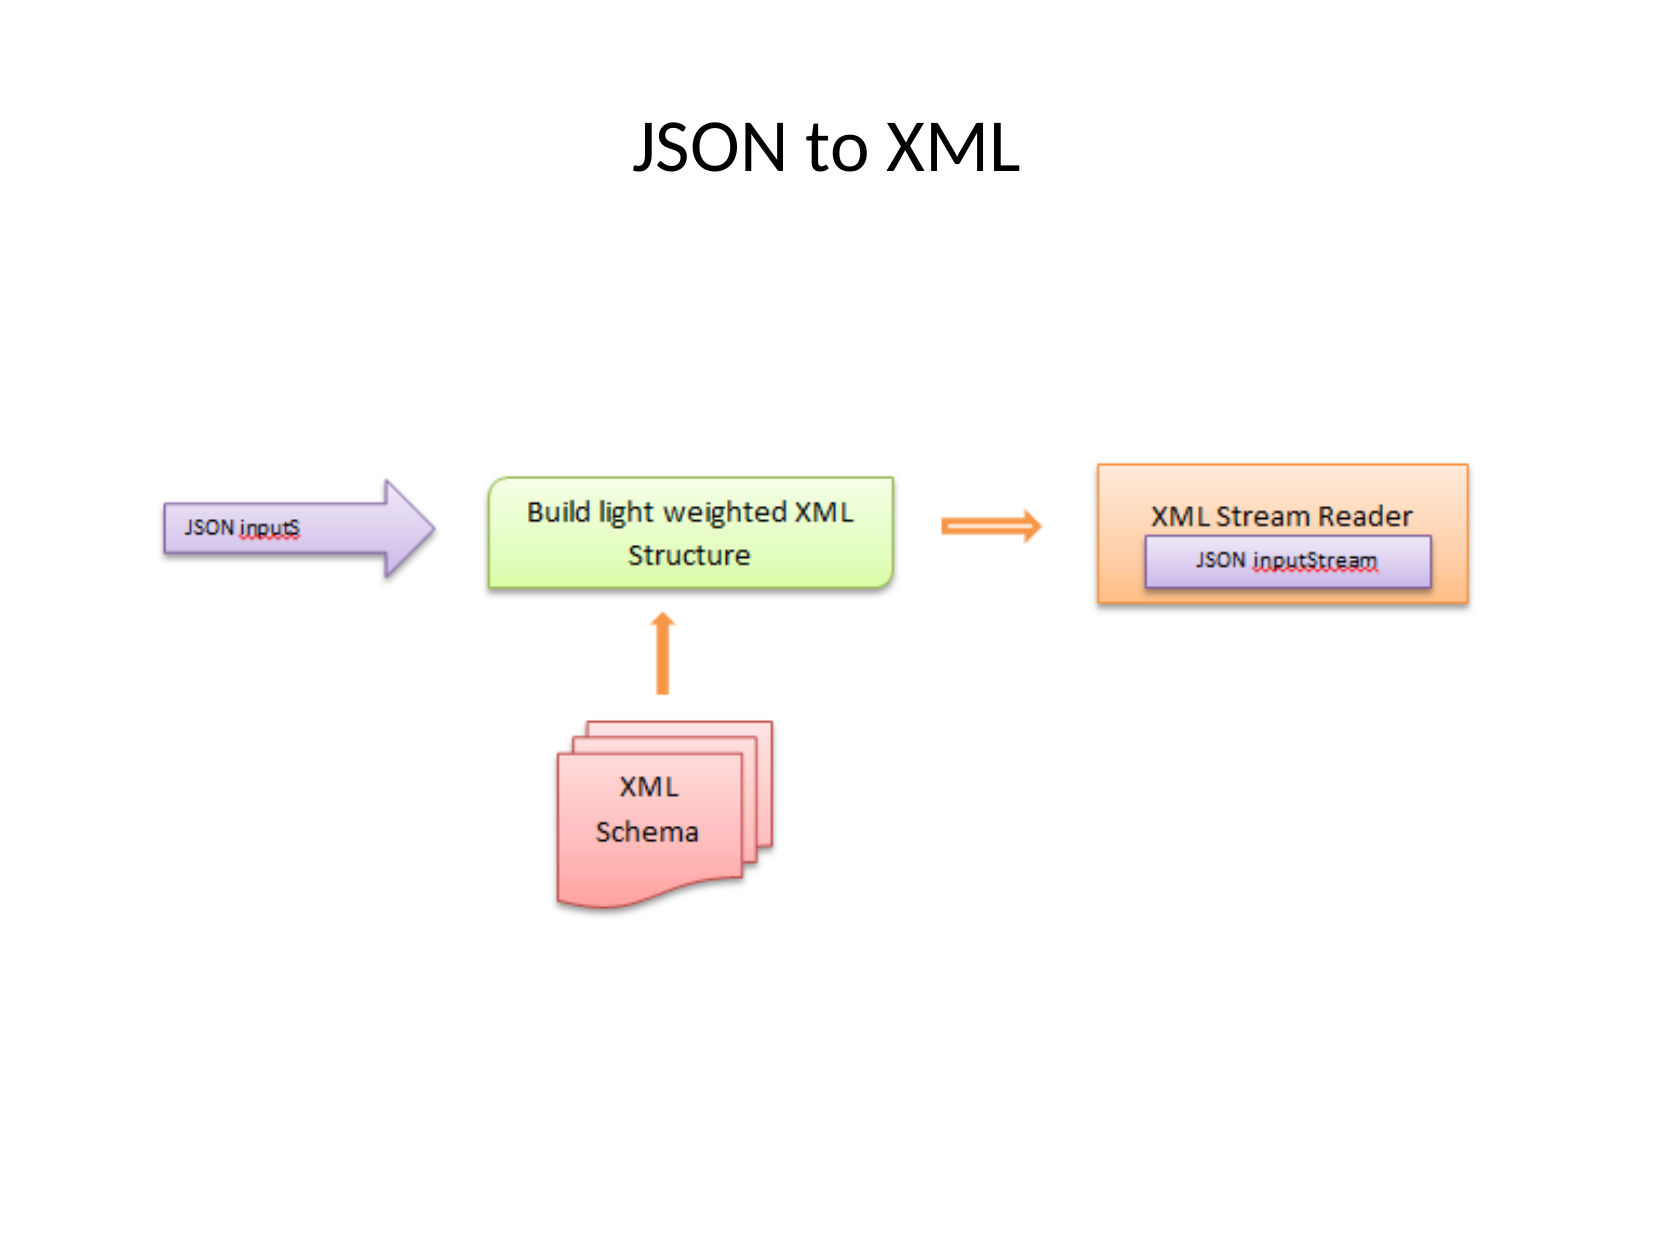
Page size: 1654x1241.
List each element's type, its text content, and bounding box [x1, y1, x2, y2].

picture [82, 384, 1571, 1013]
title JSON to XML [82, 49, 1571, 257]
